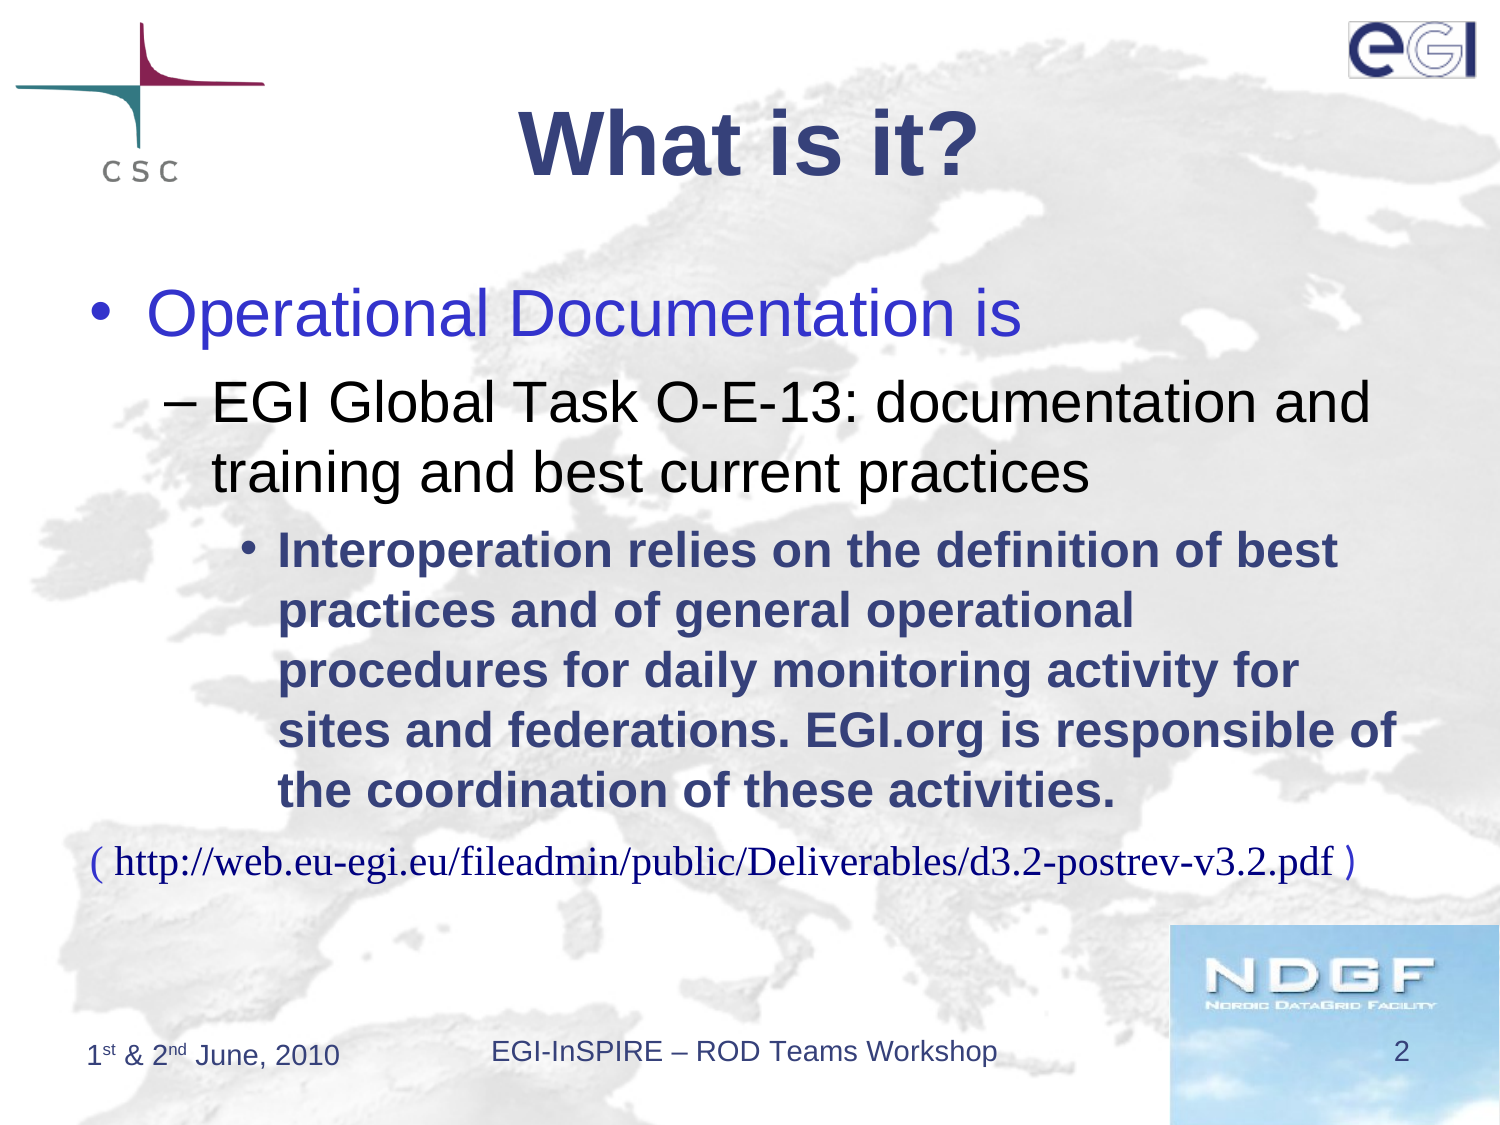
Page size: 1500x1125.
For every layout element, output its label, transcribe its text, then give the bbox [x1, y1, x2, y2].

title What is it? [75, 13, 1426, 262]
list Operational Documentation is EGI Global Task O-E-13: documentation and training and best current practices Interoperation relies on the definition of best practices and of general operational procedures for daily monitoring activity for sites and federations. EGI.org is responsible of the coordination of these activities. ( http://web.eu-egi.eu/fileadmin/public/Deliverables/d3.2-postrev-v3.2.pdf ) [75, 262, 1426, 1043]
picture [0, 0, 1500, 1125]
